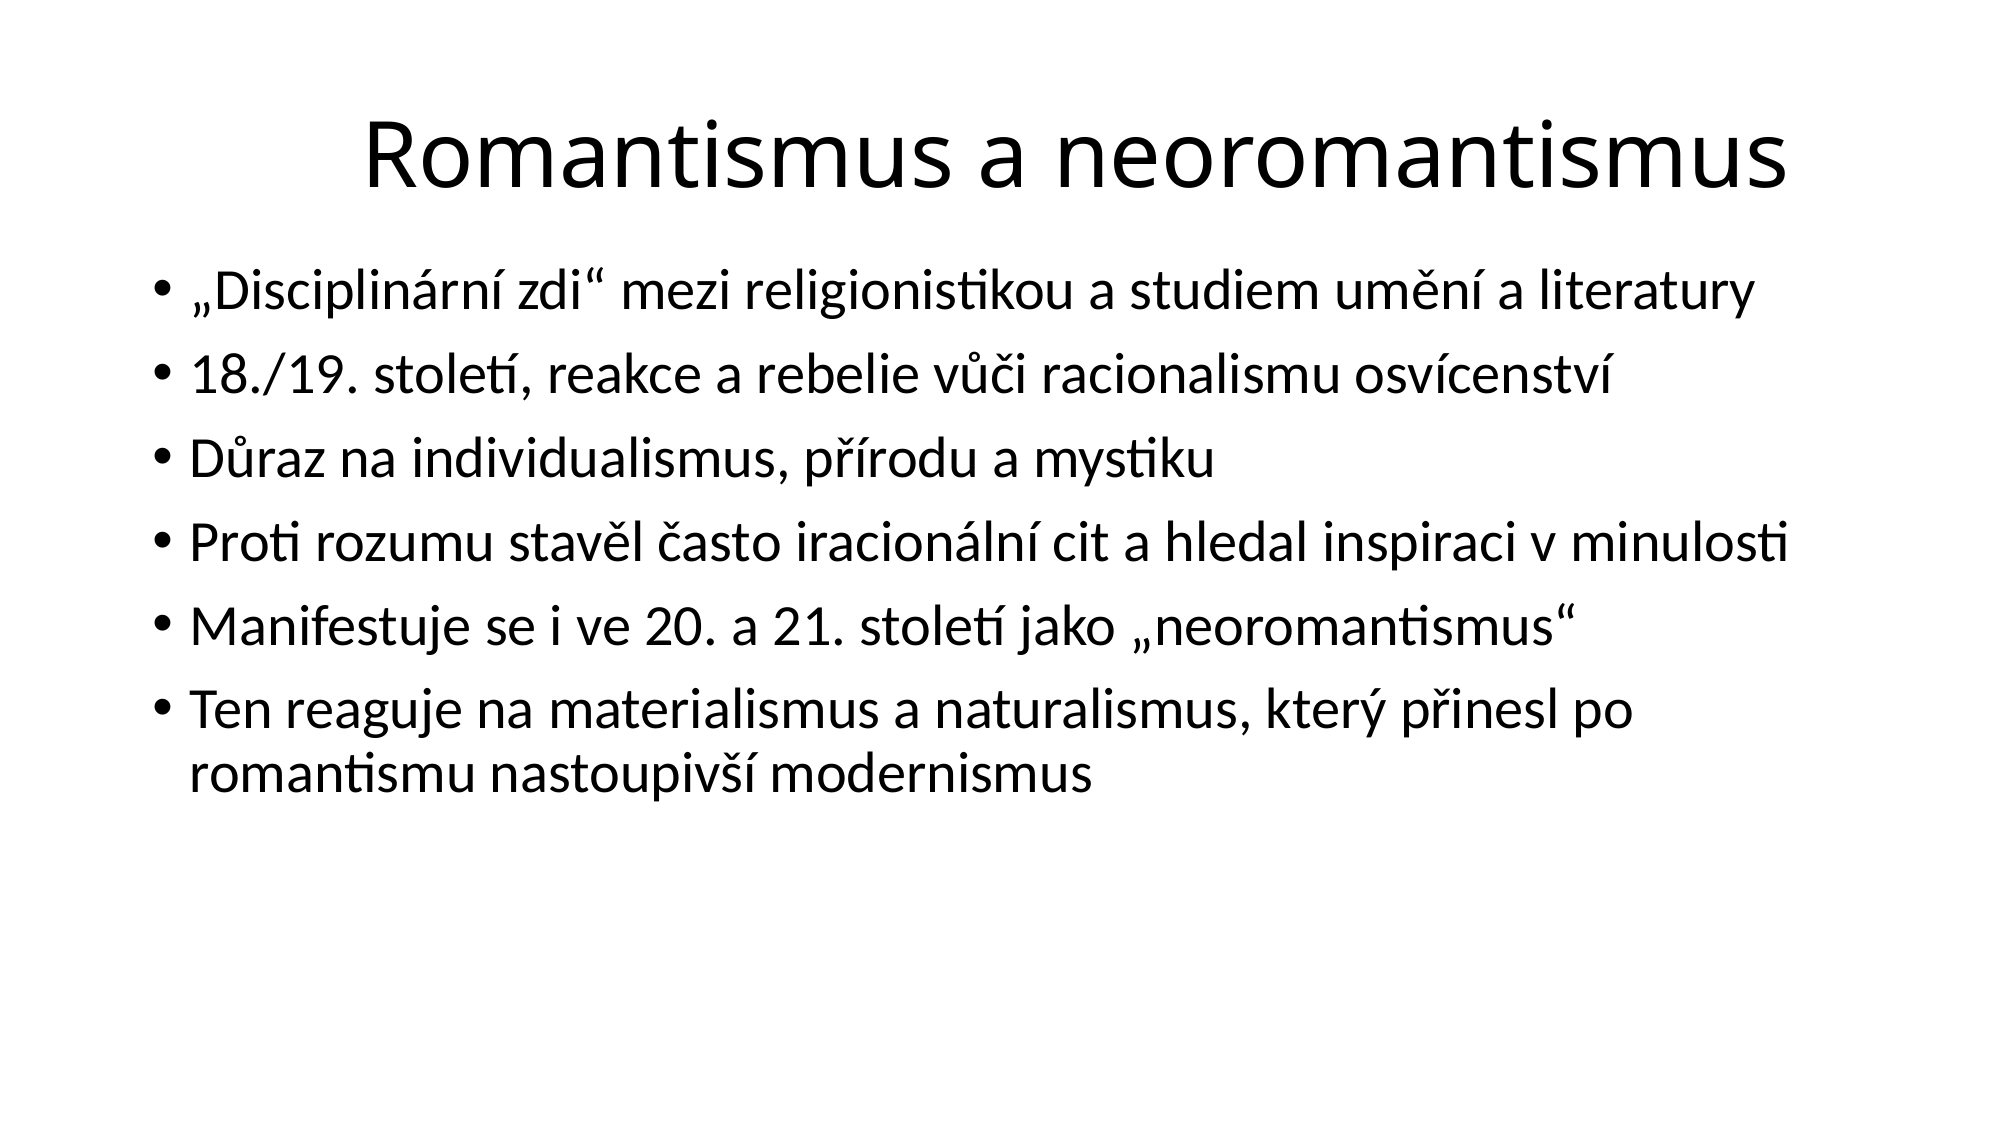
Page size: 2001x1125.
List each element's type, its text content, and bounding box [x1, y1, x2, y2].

list „Disciplinární zdi“ mezi religionistikou a studiem umění a literatury 18./19. století, reakce a rebelie vůči racionalismu osvícenství Důraz na individualismus, přírodu a mystiku Proti rozumu stavěl často iracionální cit a hledal inspiraci v minulosti Manifestuje se i ve 20. a 21. století jako „neoromantismus“ Ten reaguje na materialismus a naturalismus, který přinesl po romantismu nastoupivší modernismus [137, 252, 1863, 966]
text_box Romantismus a neoromantismus [250, 100, 1791, 208]
